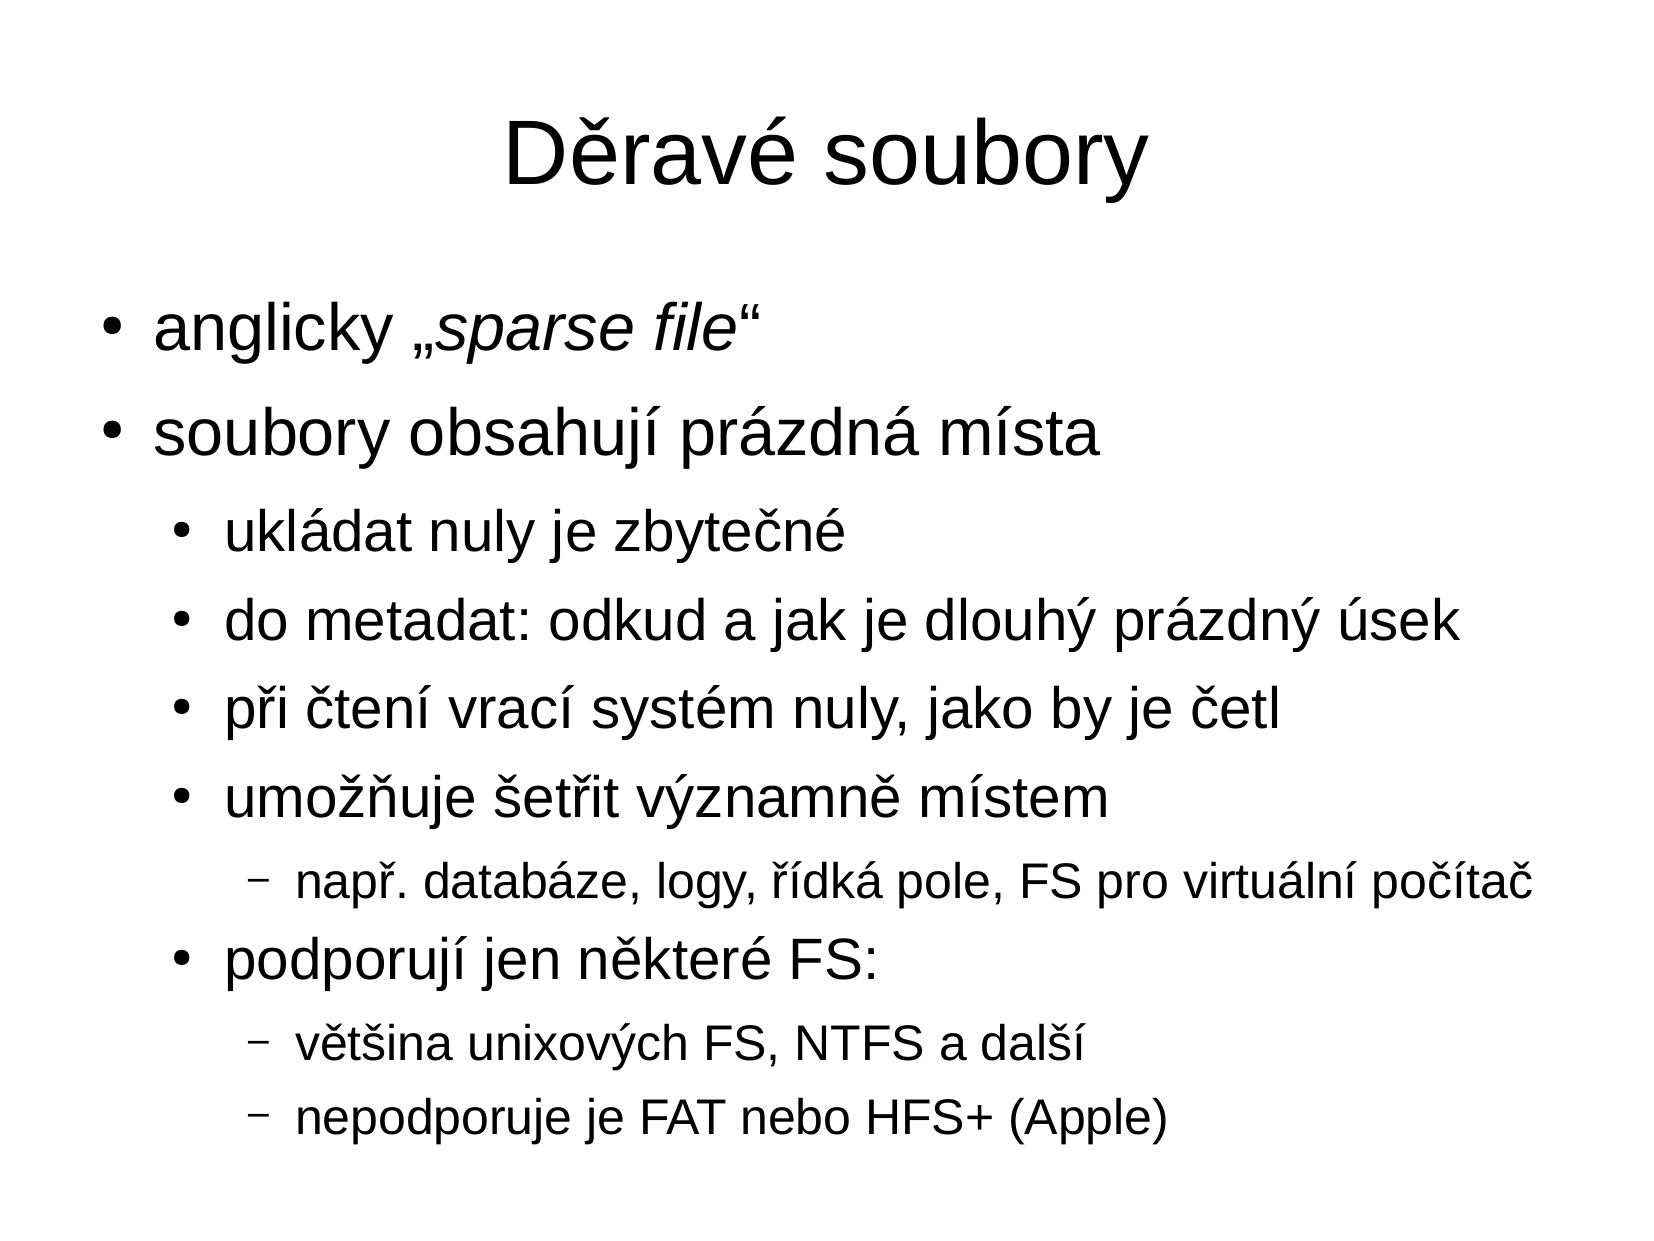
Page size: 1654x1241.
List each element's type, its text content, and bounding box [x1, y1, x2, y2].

title Děravé soubory [82, 56, 1571, 250]
list anglicky „sparse file“ soubory obsahují prázdná místa ukládat nuly je zbytečné do metadat: odkud a jak je dlouhý prázdný úsek při čtení vrací systém nuly, jako by je četl umožňuje šetřit významně místem např. databáze, logy, řídká pole, FS pro virtuální počítač podporují jen některé FS: většina unixových FS, NTFS a další nepodporuje je FAT nebo HFS+ (Apple) [82, 290, 1571, 1185]
